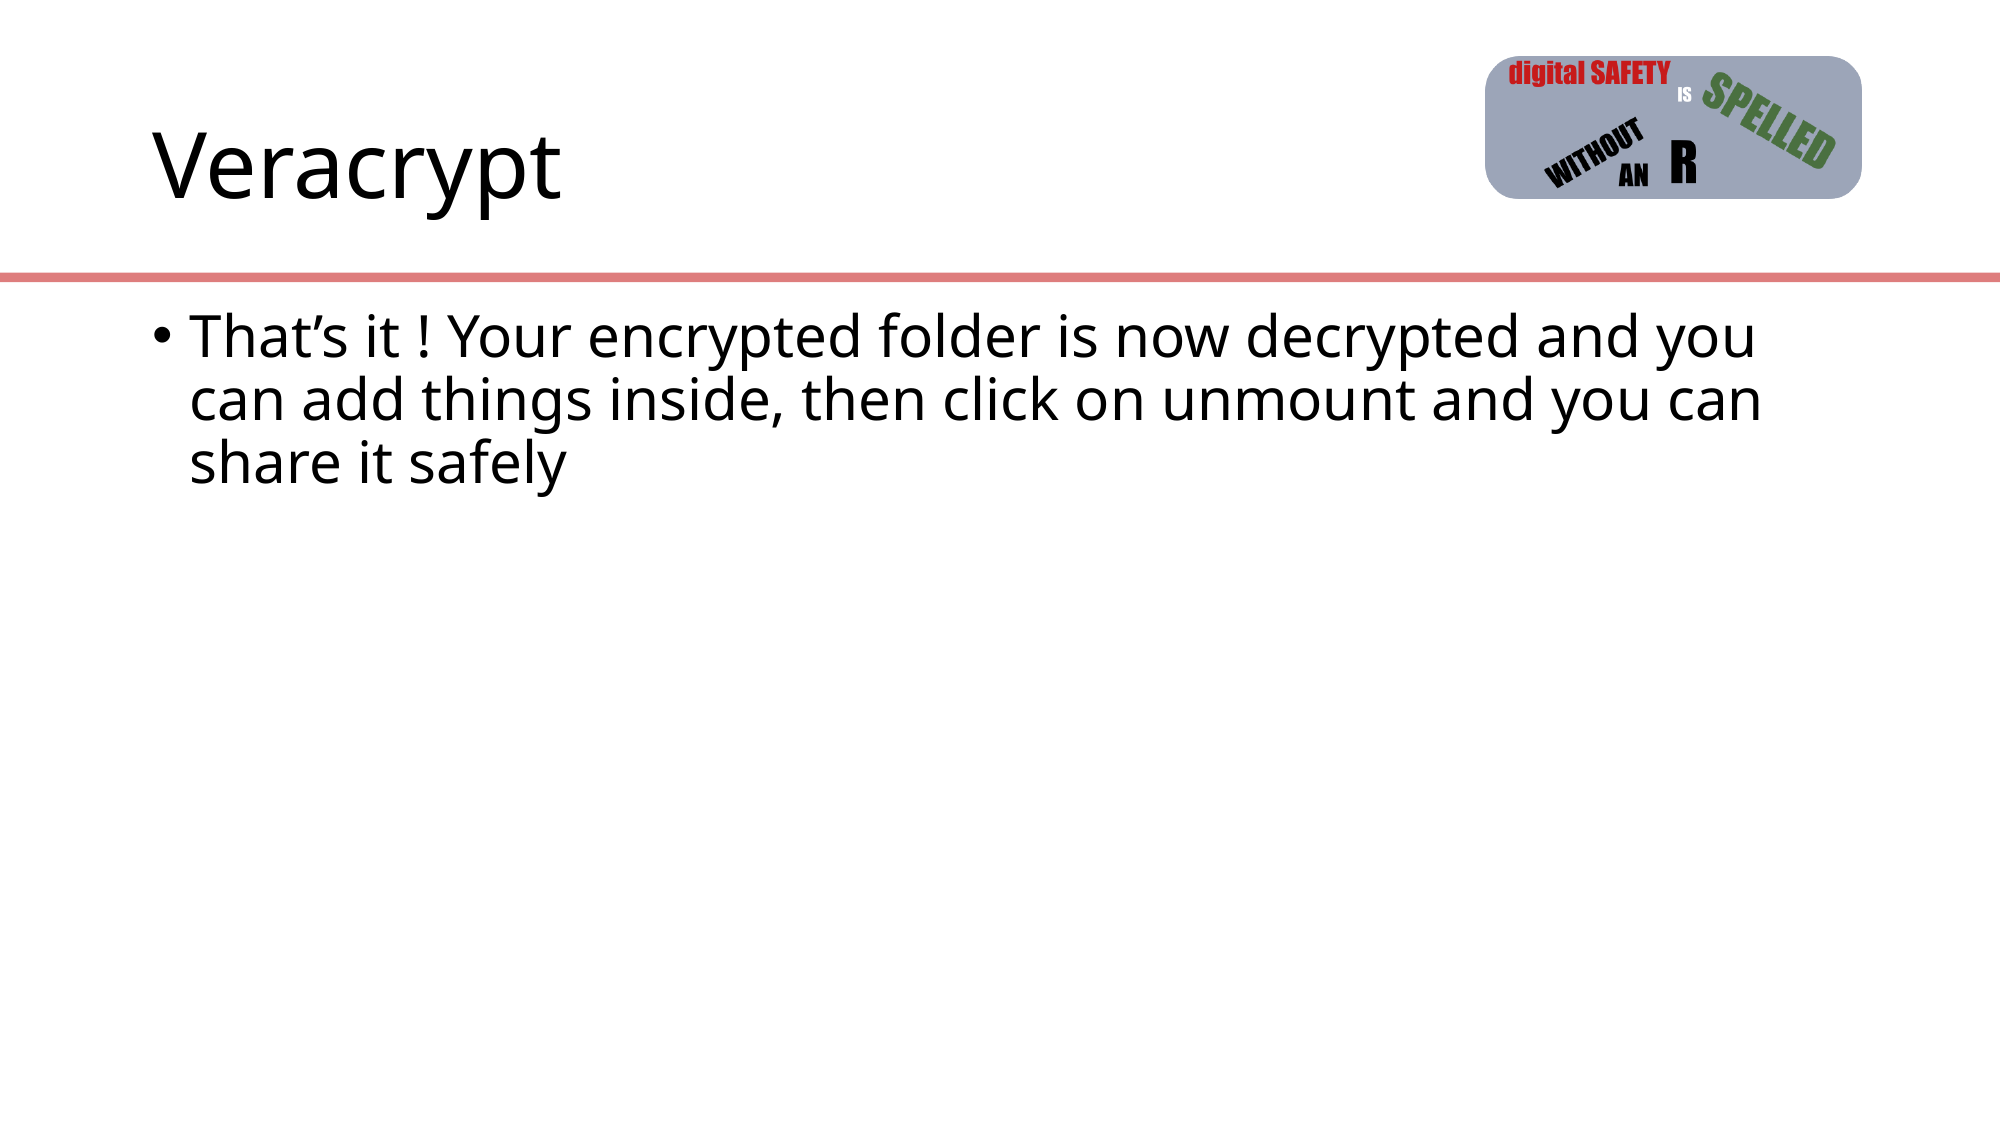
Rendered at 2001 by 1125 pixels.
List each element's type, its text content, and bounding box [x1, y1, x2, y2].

list That’s it ! Your encrypted folder is now decrypted and you can add things inside, then click on unmount and you can share it safely [137, 299, 1863, 1014]
title Veracrypt [137, 59, 1863, 278]
